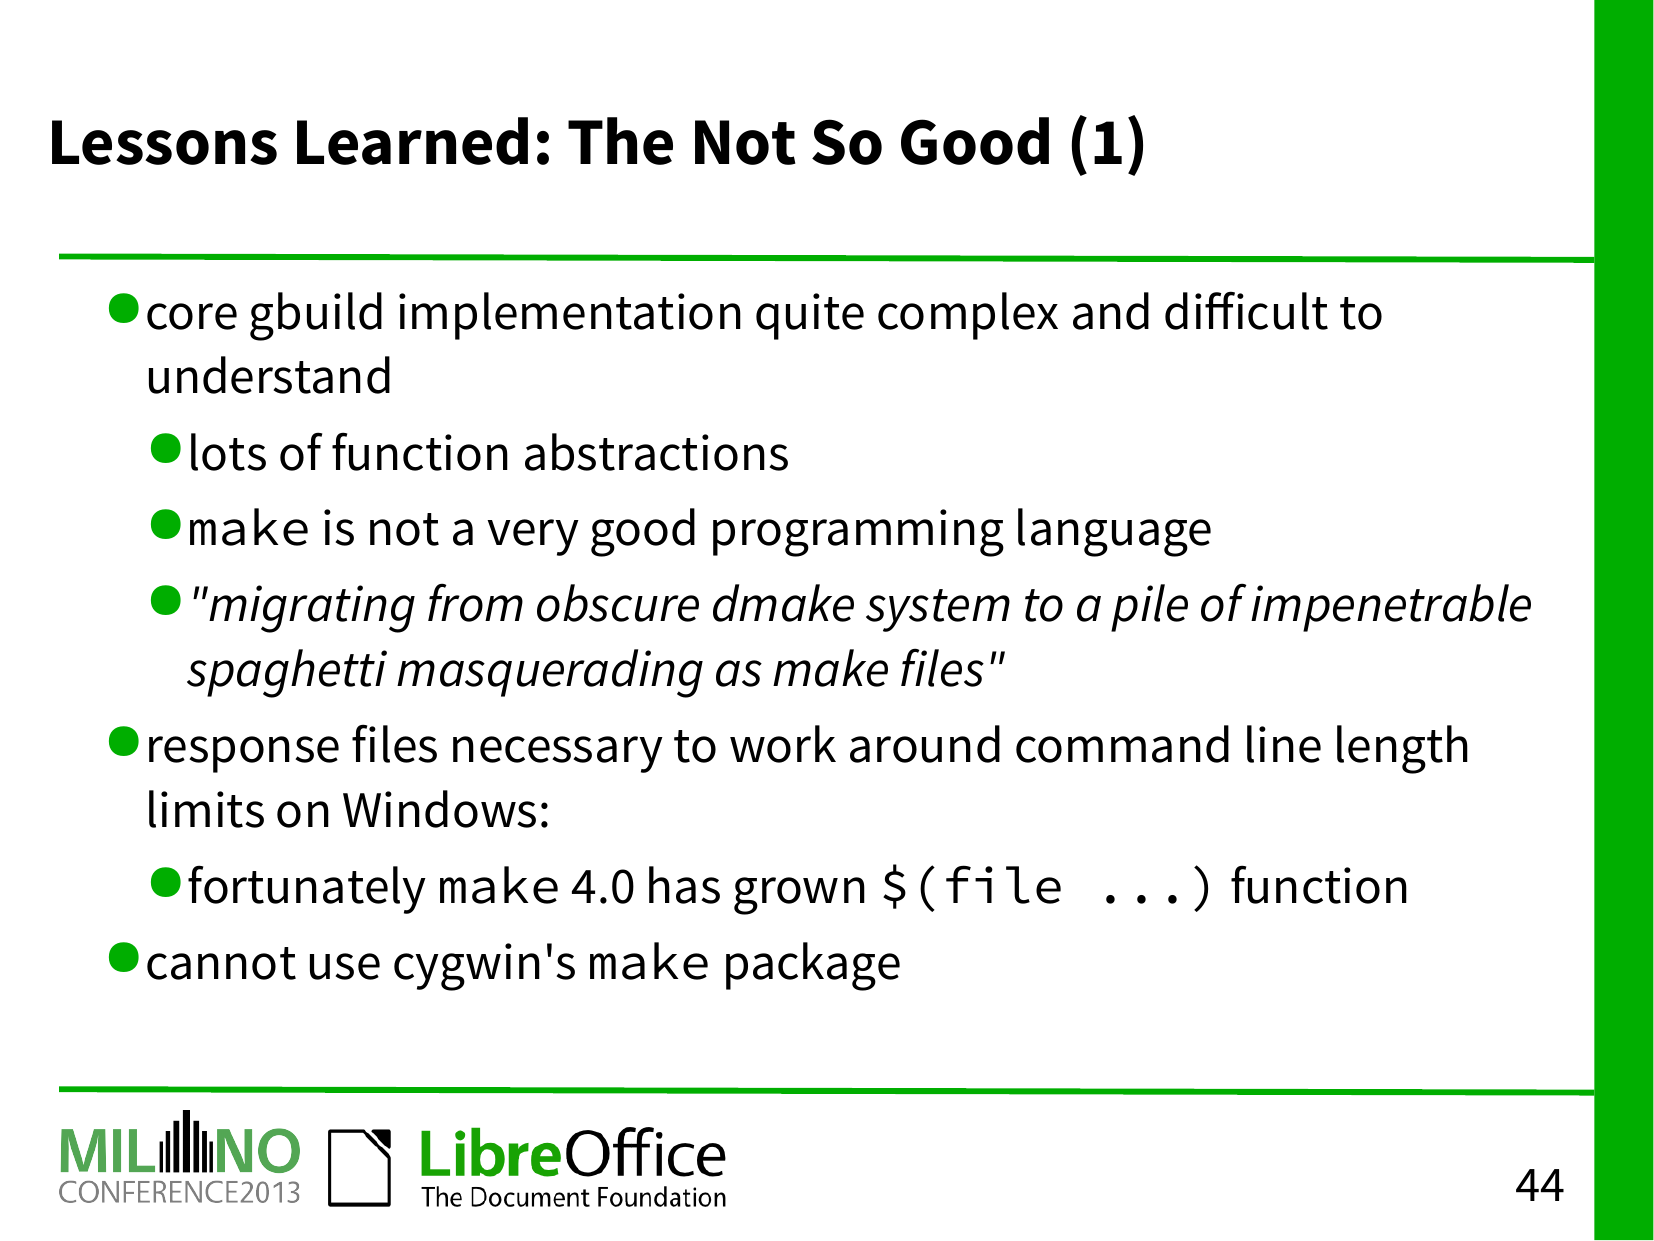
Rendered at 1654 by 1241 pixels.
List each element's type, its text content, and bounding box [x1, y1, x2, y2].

picture [59, 1093, 756, 1241]
title Lessons Learned: The Not So Good (1) [47, 66, 1583, 215]
list core gbuild implementation quite complex and difficult to understand lots of function abstractions make is not a very good programming language "migrating from obscure dmake system to a pile of impenetrable spaghetti masquerading as make files" response files necessary to work around command line length limits on Windows: fortunately make 4.0 has grown $(file ...) function cannot use cygwin's make package [61, 278, 1597, 998]
